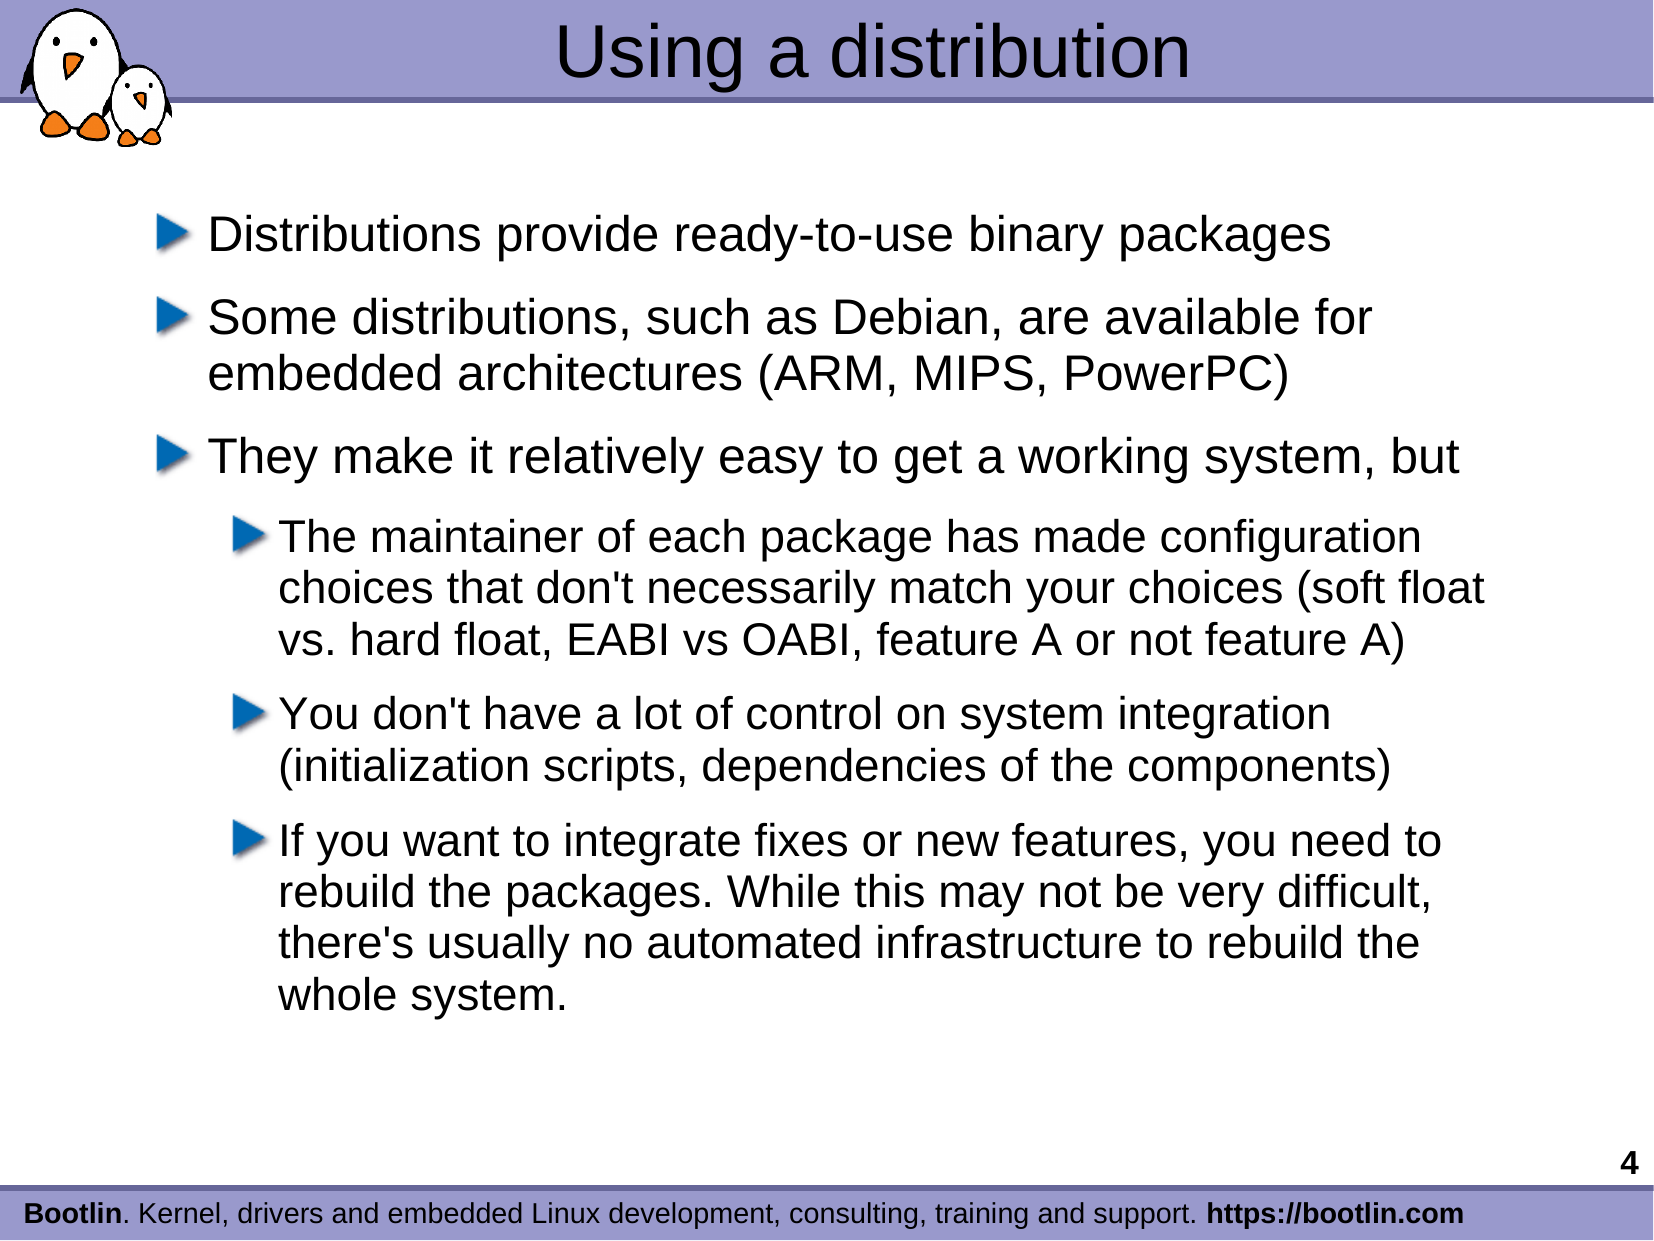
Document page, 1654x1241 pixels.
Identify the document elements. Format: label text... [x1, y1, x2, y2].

title Using a distribution [197, 5, 1551, 97]
list Distributions provide ready-to-use binary packages Some distributions, such as Debian, are available for embedded architectures (ARM, MIPS, PowerPC) They make it relatively easy to get a working system, but The maintainer of each package has made configuration choices that don't necessarily match your choices (soft float vs. hard float, EABI vs OABI, feature A or not feature A) You don't have a lot of control on system integration (initialization scripts, dependencies of the components) If you want to integrate fixes or new features, you need to rebuild the packages. While this may not be very difficult, there's usually no automated infrastructure to rebuild the whole system. [136, 206, 1553, 1097]
picture [20, 8, 172, 147]
